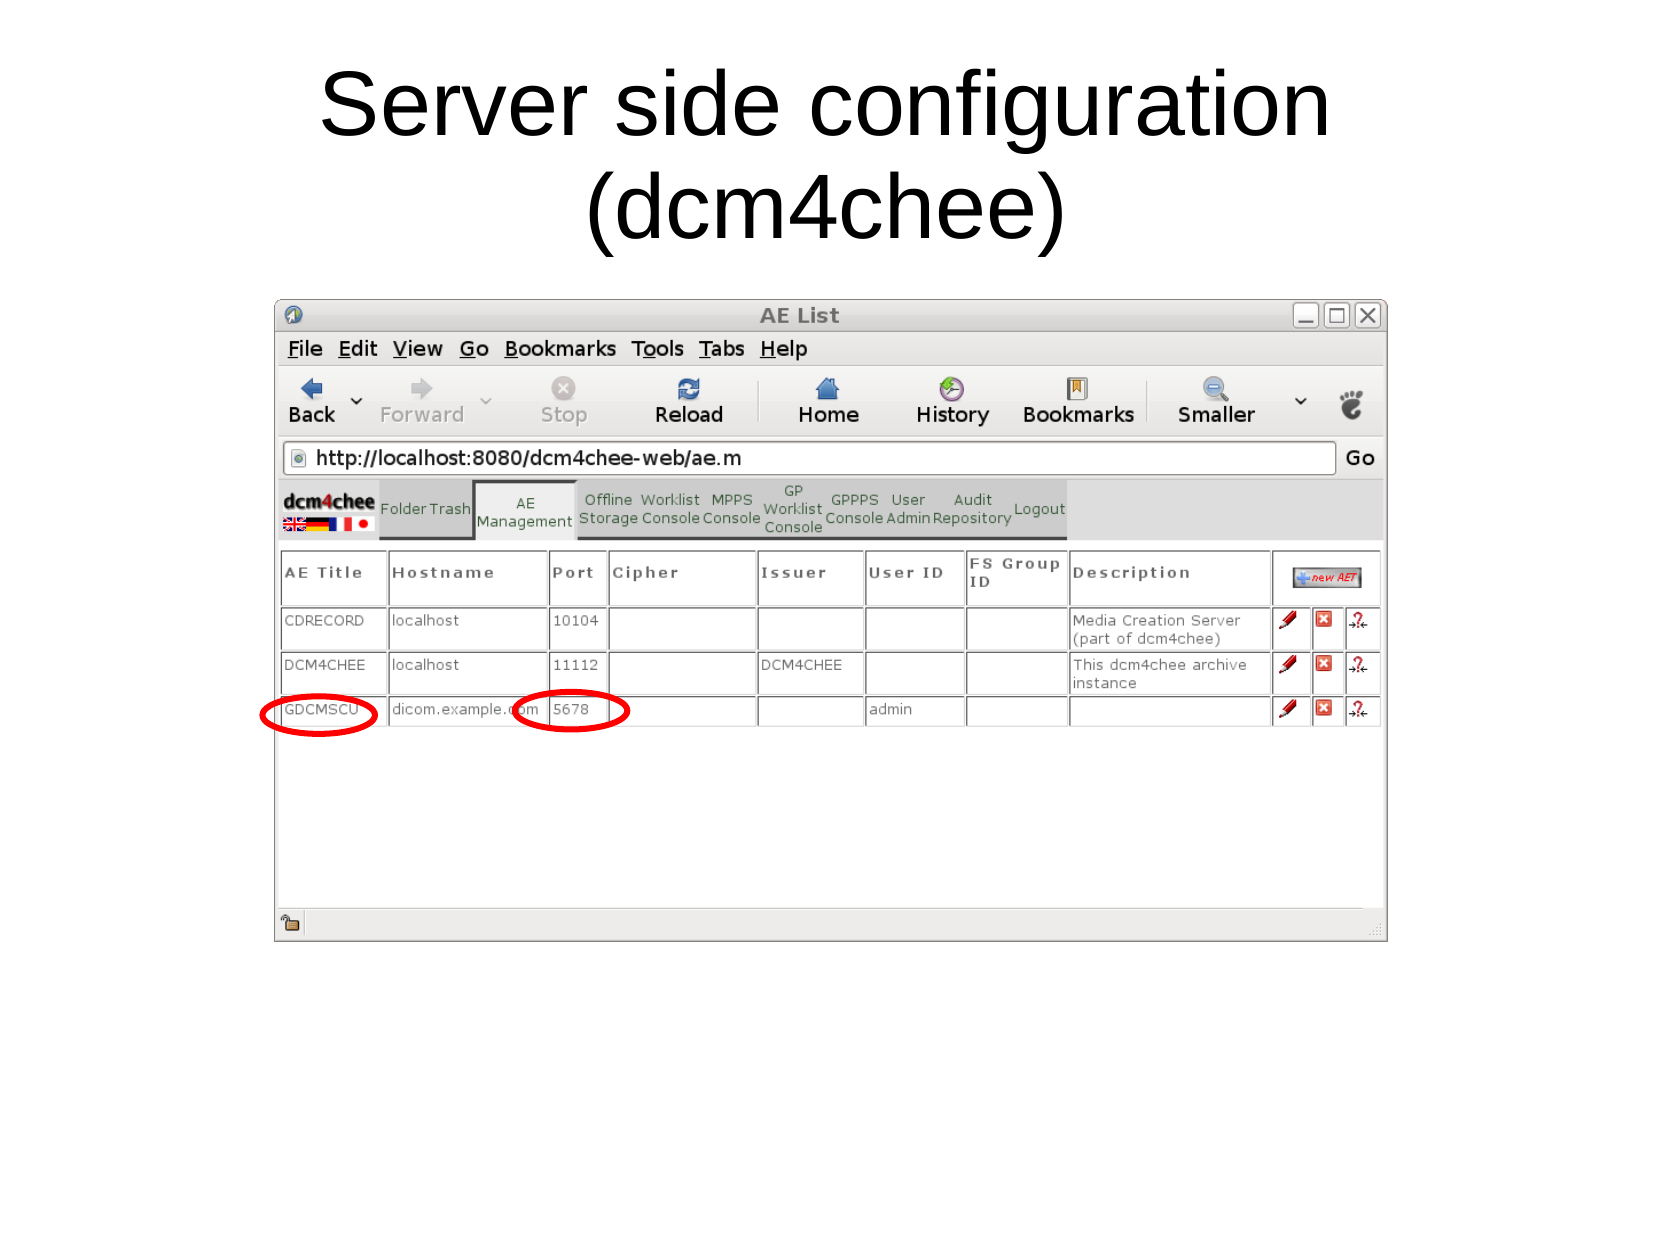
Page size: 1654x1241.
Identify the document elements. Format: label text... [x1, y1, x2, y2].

title Server side configuration (dcm4chee) [82, 47, 1571, 259]
picture [274, 299, 1388, 942]
picture [274, 700, 371, 730]
